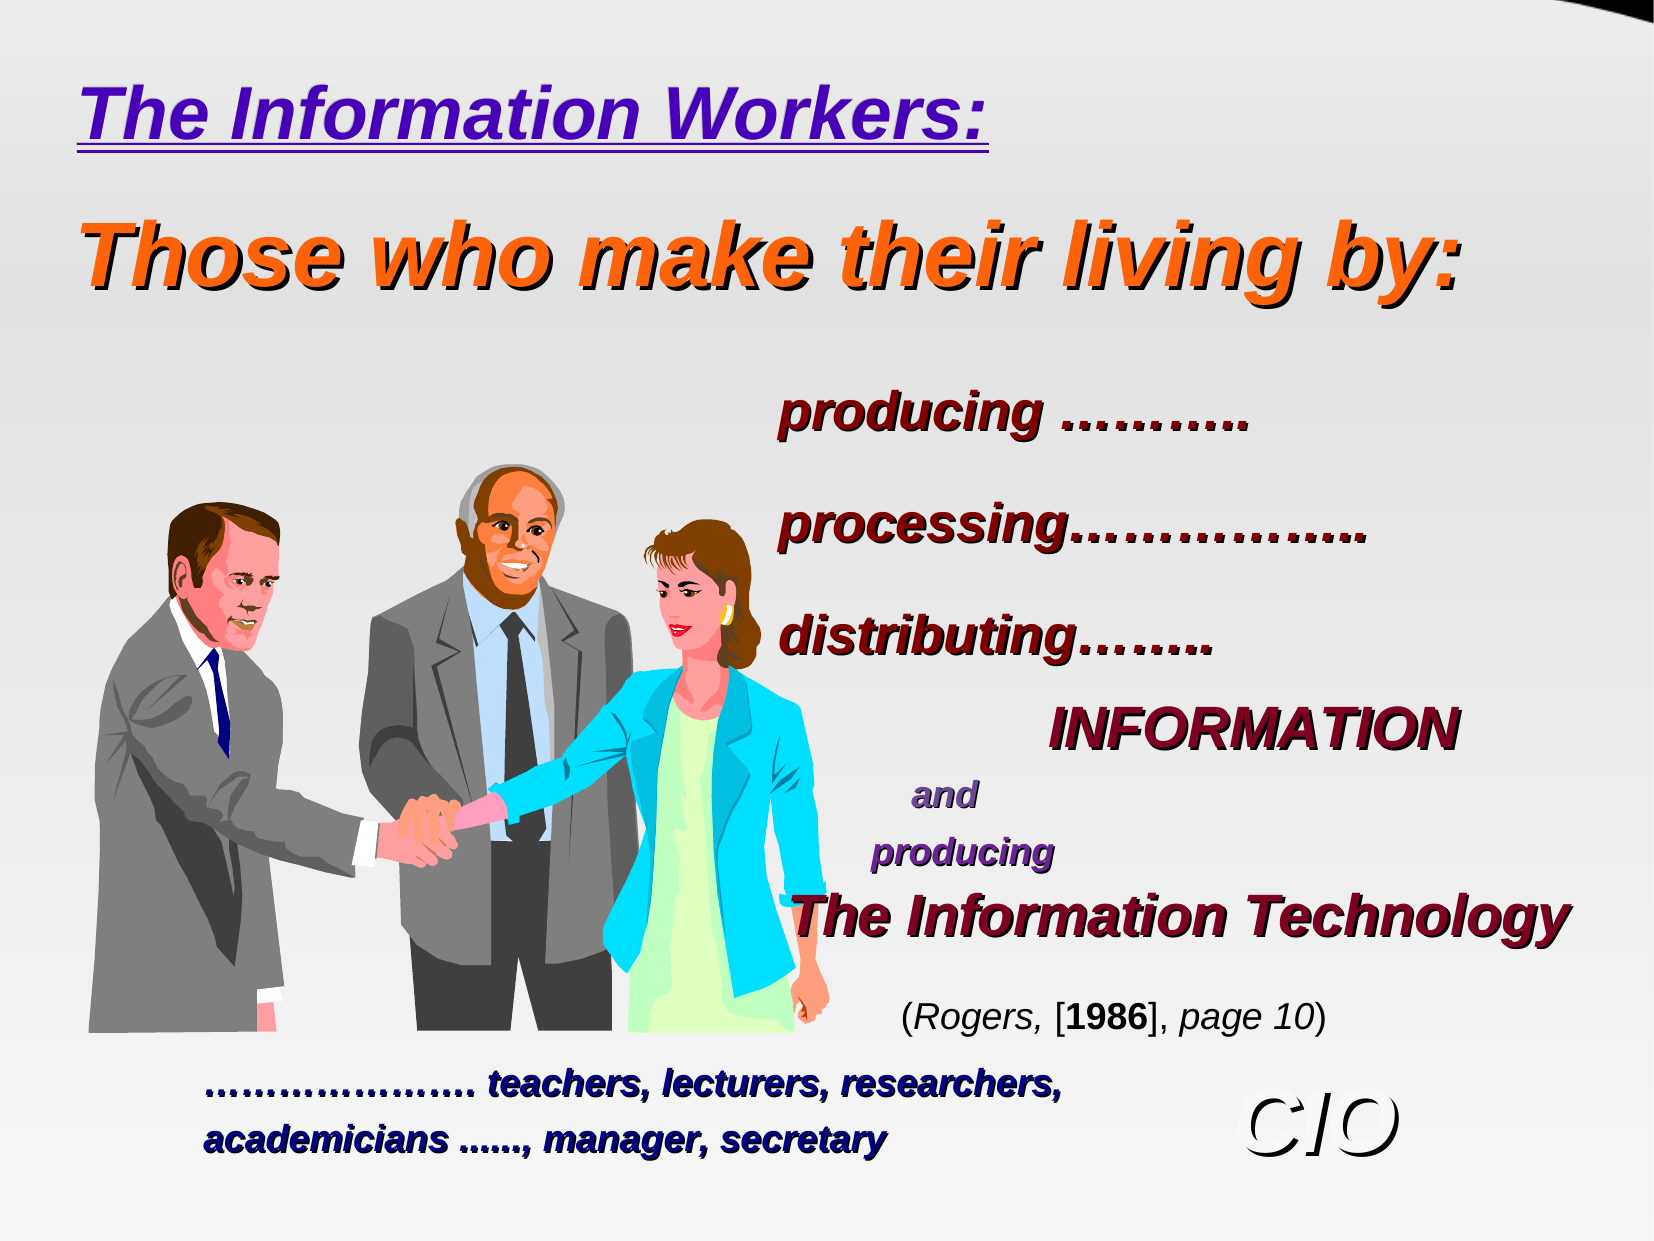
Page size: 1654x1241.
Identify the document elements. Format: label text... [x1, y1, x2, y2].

text_box producing ……….. processing…………….. distributing…….. [763, 352, 1625, 672]
text_box producing [856, 809, 1444, 852]
text_box (Rogers, [1986], page 10)‏ [885, 974, 1625, 1047]
text_box …………………. teachers, lecturers, researchers, academicians ......, manager, secretary [188, 1039, 1177, 1167]
text_box INFORMATION [1033, 664, 1566, 768]
title The Information Workers:‏ [76, 7, 1565, 200]
text_box and [896, 751, 993, 809]
text_box CIO [1218, 1047, 1412, 1179]
text_box The Information Technology [772, 852, 1586, 955]
text_box Those who make their living by: [59, 147, 1536, 325]
picture [0, 0, 1654, 1241]
